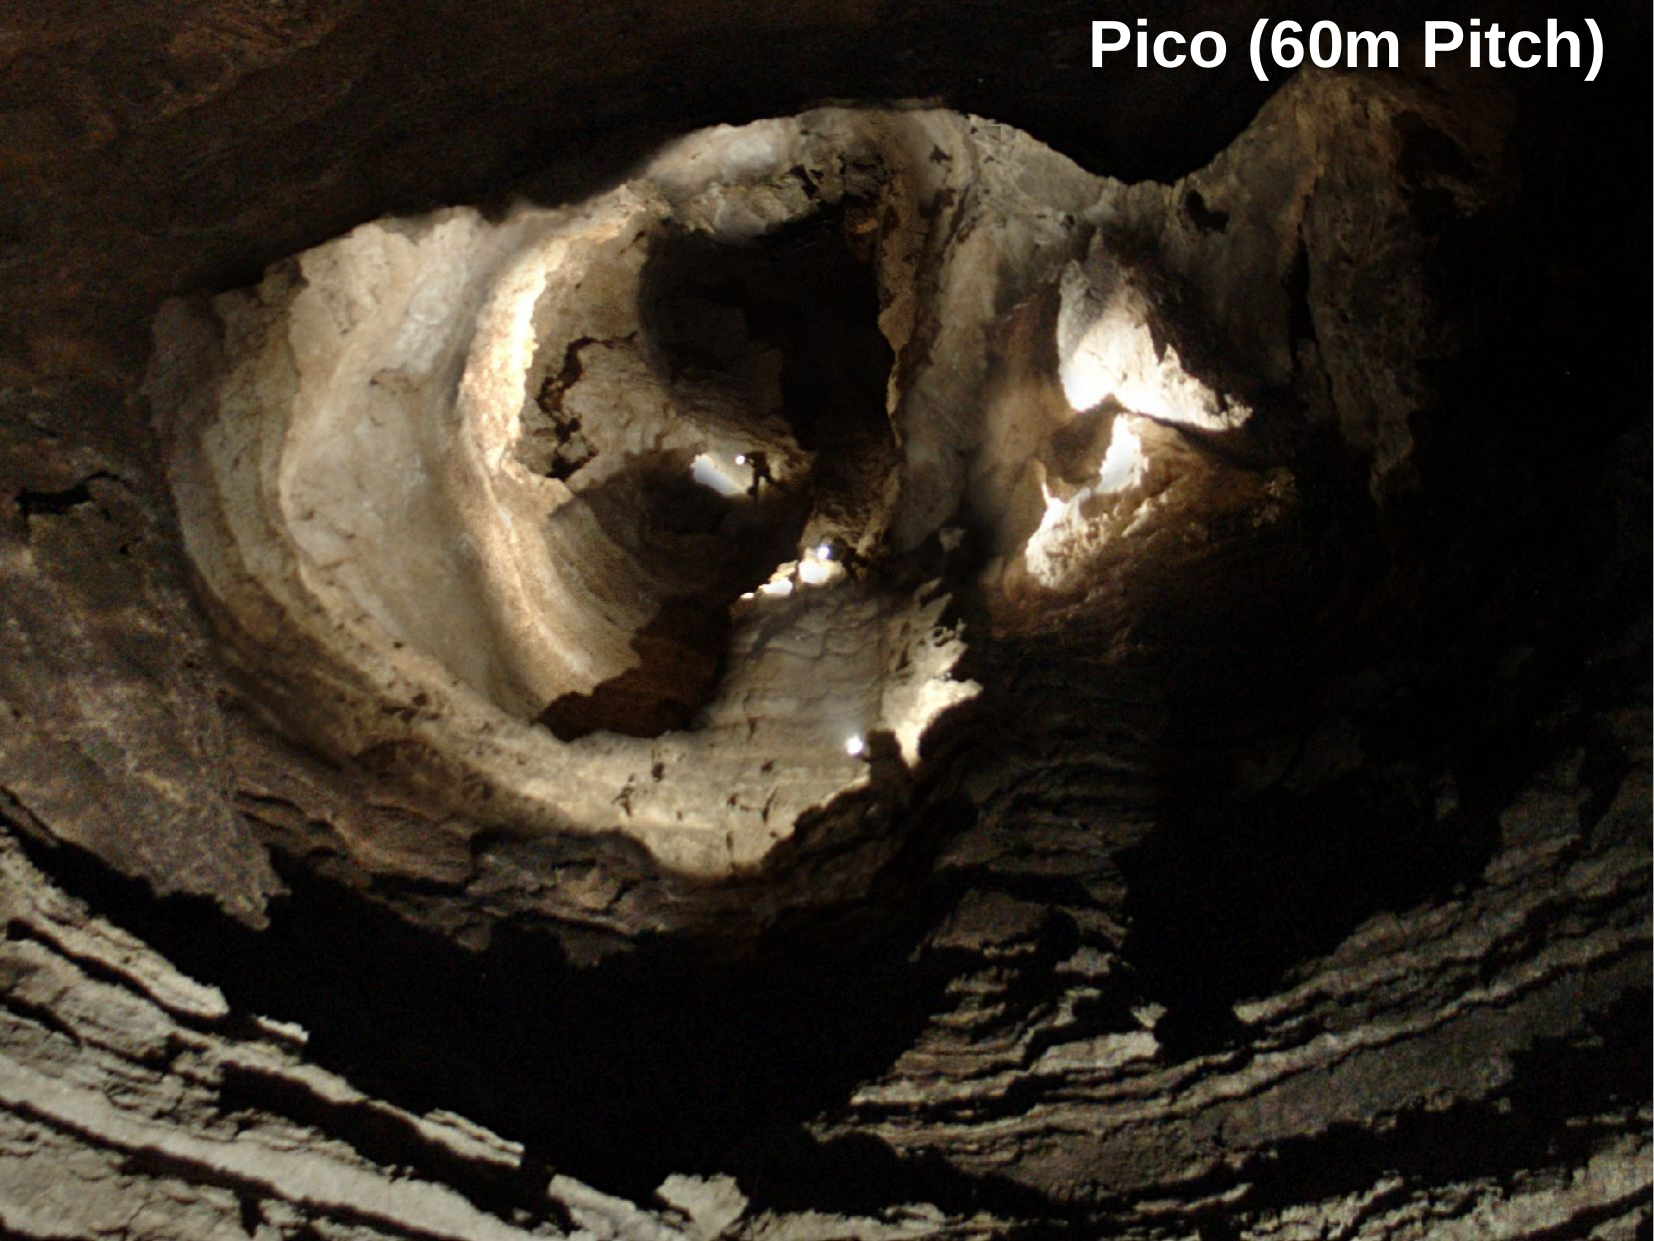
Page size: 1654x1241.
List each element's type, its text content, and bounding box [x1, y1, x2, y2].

text_box Pico (60m Pitch) [1074, 0, 1623, 90]
picture [0, 0, 1654, 1241]
